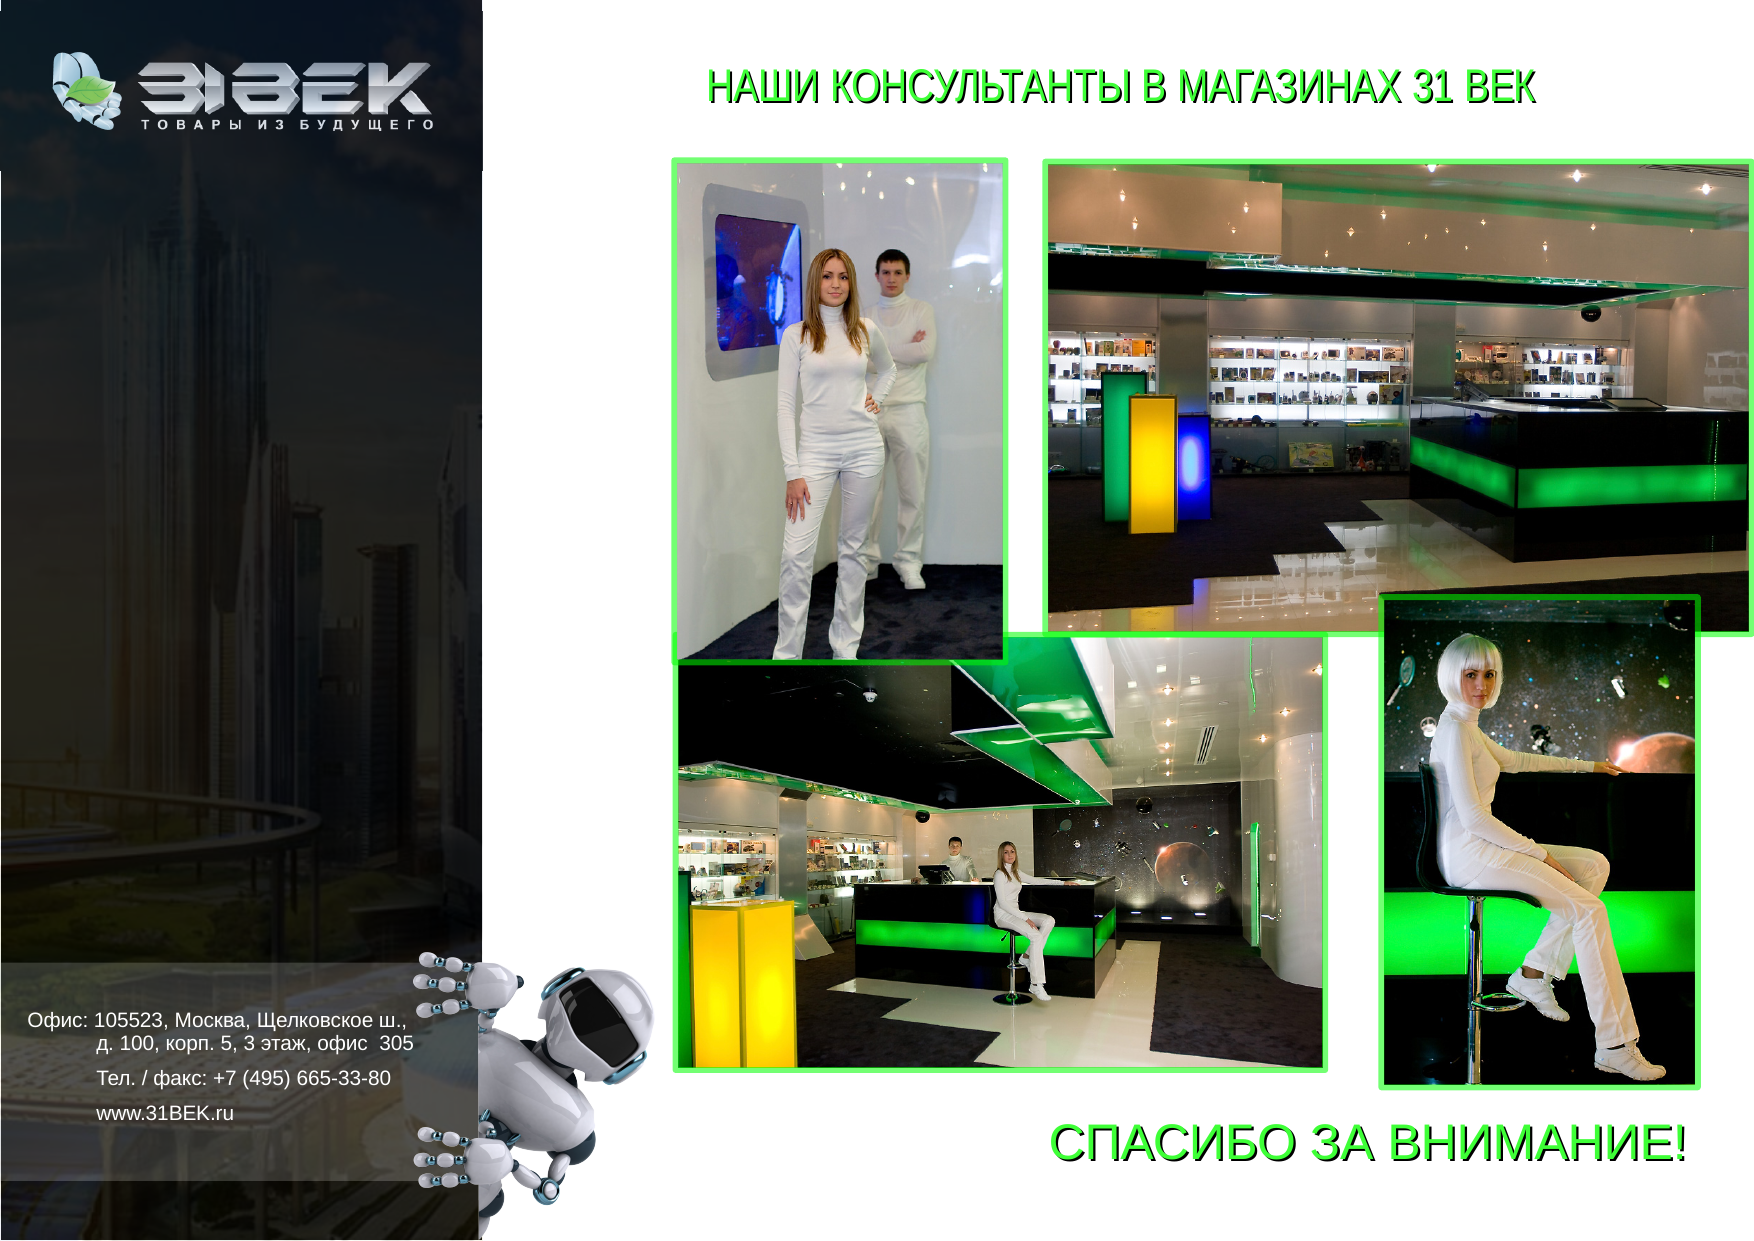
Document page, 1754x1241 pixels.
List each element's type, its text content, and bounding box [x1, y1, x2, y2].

text_box НАШИ КОНСУЛЬТАНТЫ В МАГАЗИНАХ 31 ВЕК [706, 59, 1695, 146]
text_box Офис: 105523, Москва, Щелковское ш., д. 100, корп. 5, 3 этаж, офис 305 Тел. / факс: +7 (495) 665-33-80 www.31BEK.ru [0, 1001, 413, 1155]
picture [678, 637, 1323, 1068]
picture [1384, 600, 1695, 1085]
picture [1048, 164, 1749, 632]
picture [677, 163, 1003, 660]
picture [0, 0, 655, 1241]
text_box СПАСИБО ЗА ВНИМАНИЕ! [1033, 1106, 1707, 1178]
